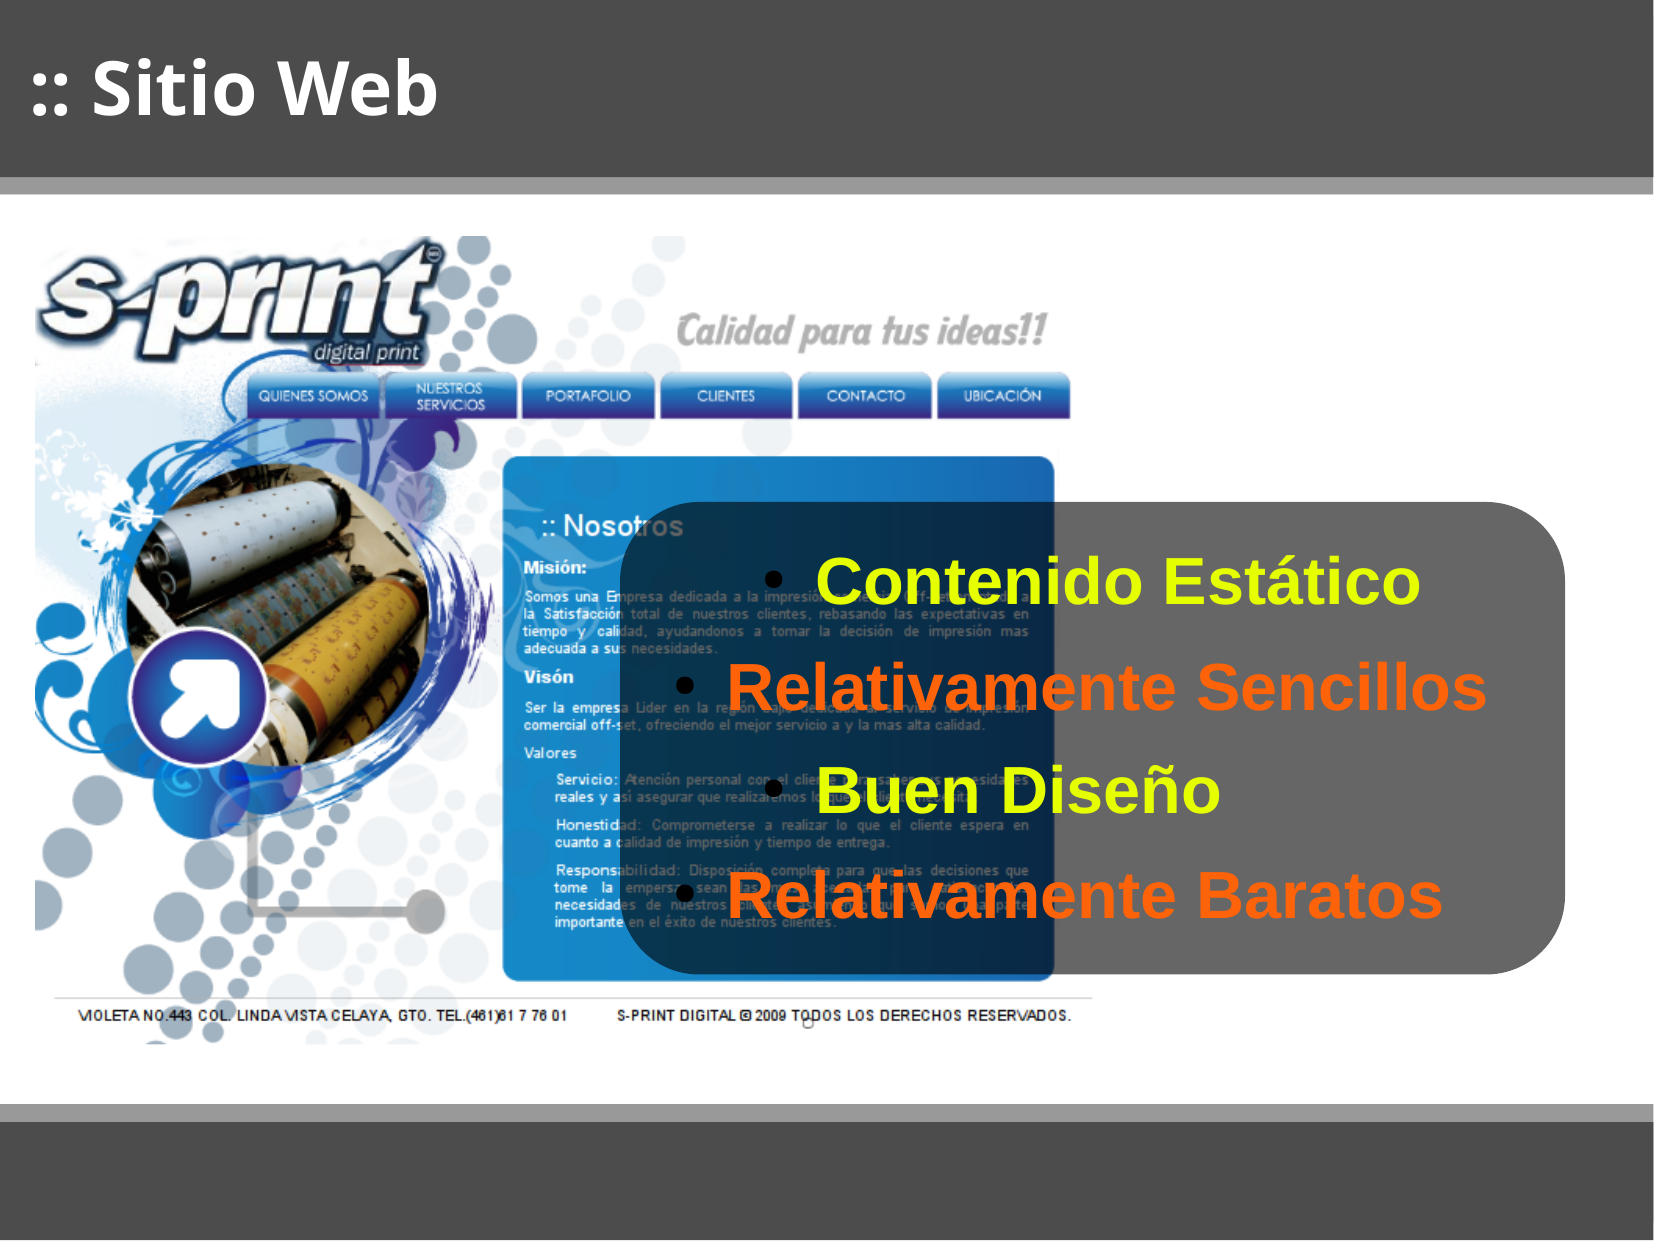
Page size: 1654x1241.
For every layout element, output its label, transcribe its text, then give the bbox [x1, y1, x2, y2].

picture [35, 236, 1108, 1068]
list Contenido Estático Buen Diseño [744, 544, 1523, 649]
text_box [620, 501, 1566, 962]
list Relativamente Sencillos Relativamente Baratos [655, 649, 1572, 1044]
title :: Sitio Web [29, 8, 1654, 166]
